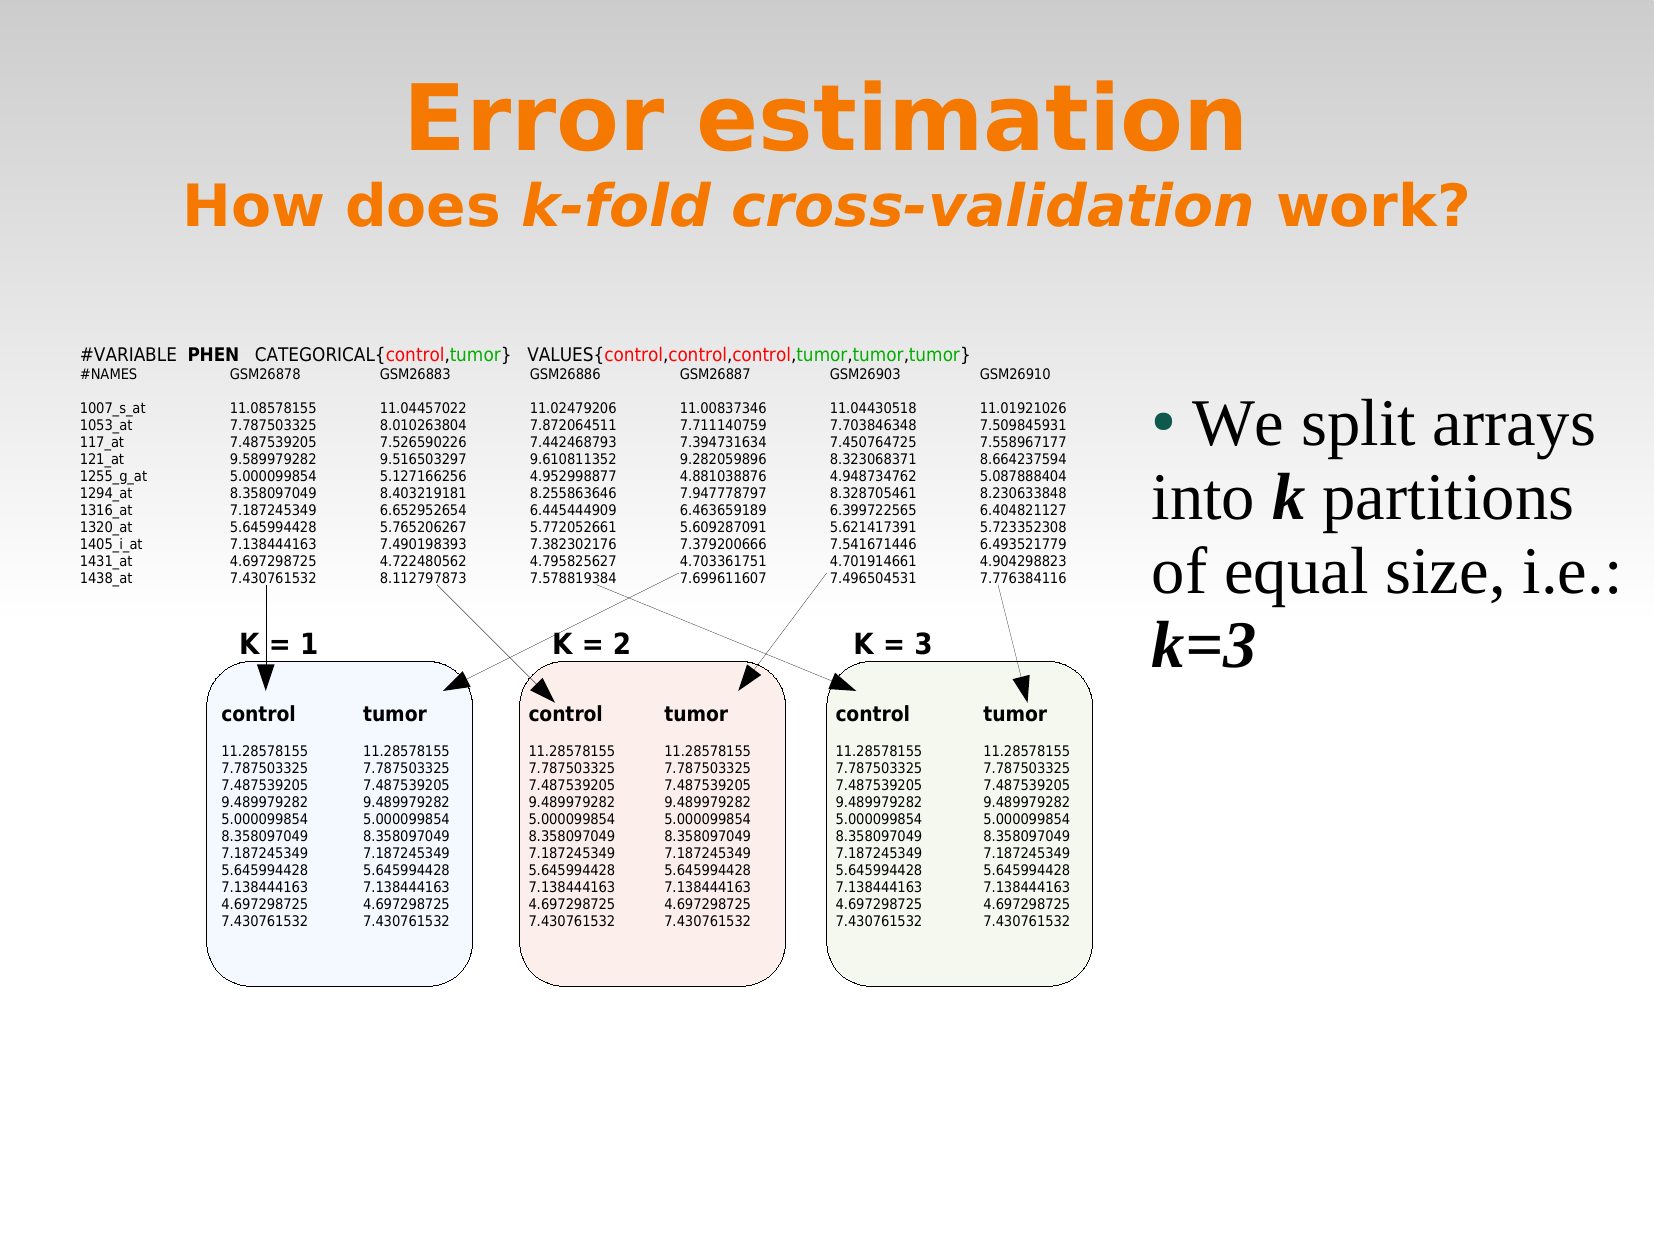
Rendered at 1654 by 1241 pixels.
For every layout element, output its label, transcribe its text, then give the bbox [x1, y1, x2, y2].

text_box K = 1 [267, 620, 373, 670]
text_box K = 3 [838, 620, 987, 670]
text_box [828, 661, 1021, 694]
text_box control 11.28578155 7.787503325 7.487539205 9.489979282 5.000099854 8.358097049 7.187245349 5.645994428 7.138444163 4.697298725 7.430761532 [206, 694, 348, 987]
text_box #VARIABLE PHEN CATEGORICAL{control,tumor} VALUES{control,control,control,tumor,tumor,tumor} #NAMES GSM26878 GSM26883 GSM26886 GSM26887 GSM26903 GSM26910 1007_s_at 11.08578155 11.04457022 11.02479206 11.00837346 11.04430518 11.01921026 1053_at 7.787503325 8.010263804 7.872064511 7.711140759 7.703846348 7.509845931 117_at 7.487539205 7.526590226 7.442468793 7.394731634 7.450764725 7.558967177 121_at 9.589979282 9.516503297 9.610811352 9.282059896 8.323068371 8.664237594 1255_g_at 5.000099854 5.127166256 4.952998877 4.881038876 4.948734762 5.087888404 1294_at 8.358097049 8.403219181 8.255863646 7.947778797 8.328705461 8.230633848 1316_at 7.187245349 6.652952654 6.445444909 6.463659189 6.399722565 6.404821127 1320_at 5.645994428 5.765206267 5.772052661 5.609287091 5.621417391 5.723352308 1405_i_at 7.138444163 7.490198393 7.382302176 7.379200666 7.541671446 6.493521779 1431_at 4.697298725 4.722480562 4.795825627 4.703361751 4.701914661 4.904298823 1438_at 7.430761532 8.112797873 7.578819384 7.699611607 7.496504531 7.776384116 [64, 336, 1099, 632]
text_box tumor 11.28578155 7.787503325 7.487539205 9.489979282 5.000099854 8.358097049 7.187245349 5.645994428 7.138444163 4.697298725 7.430761532 [348, 694, 502, 987]
text_box [208, 661, 471, 694]
text_box control 11.28578155 7.787503325 7.487539205 9.489979282 5.000099854 8.358097049 7.187245349 5.645994428 7.138444163 4.697298725 7.430761532 [820, 694, 968, 987]
text_box tumor 11.28578155 7.787503325 7.487539205 9.489979282 5.000099854 8.358097049 7.187245349 5.645994428 7.138444163 4.697298725 7.430761532 [968, 694, 1117, 987]
text_box K = 2 [537, 620, 686, 670]
text_box K = 1 [224, 620, 266, 670]
text_box tumor 11.28578155 7.787503325 7.487539205 9.489979282 5.000099854 8.358097049 7.187245349 5.645994428 7.138444163 4.697298725 7.430761532 [649, 694, 780, 987]
list We split arrays into k partitions of equal size, i.e.: k=3 [1151, 386, 1625, 721]
text_box control 11.28578155 7.787503325 7.487539205 9.489979282 5.000099854 8.358097049 7.187245349 5.645994428 7.138444163 4.697298725 7.430761532 [513, 694, 649, 987]
text_box [530, 661, 786, 964]
text_box K = 2 [537, 620, 582, 643]
text_box [521, 678, 535, 694]
text_box [1018, 661, 1091, 694]
title Error estimation How does k-fold cross-validation work? [82, 49, 1571, 257]
